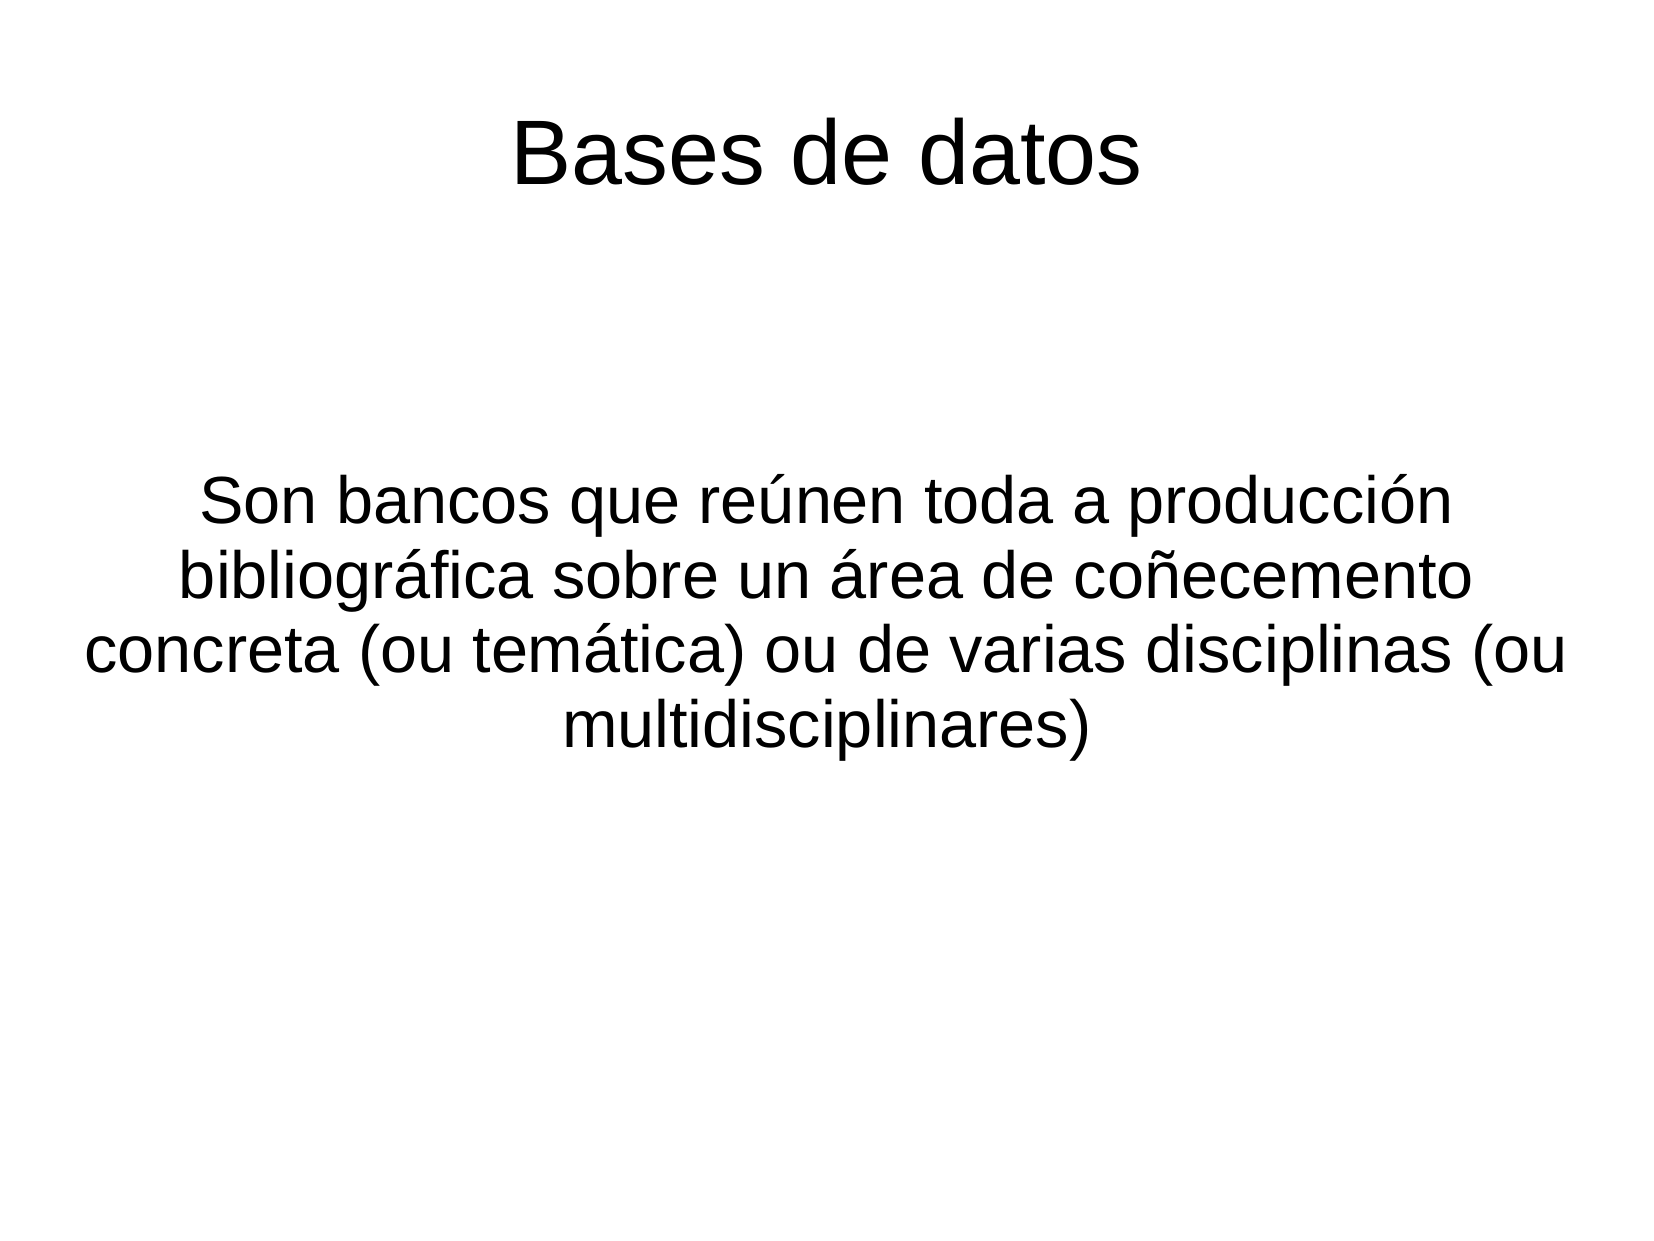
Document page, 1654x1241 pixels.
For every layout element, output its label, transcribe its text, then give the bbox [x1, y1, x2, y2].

title Bases de datos [82, 49, 1571, 257]
subtitle Son bancos que reúnen toda a producción bibliográfica sobre un área de coñecemento concreta (ou temática) ou de varias disciplinas (ou multidisciplinares) [82, 290, 1571, 1010]
